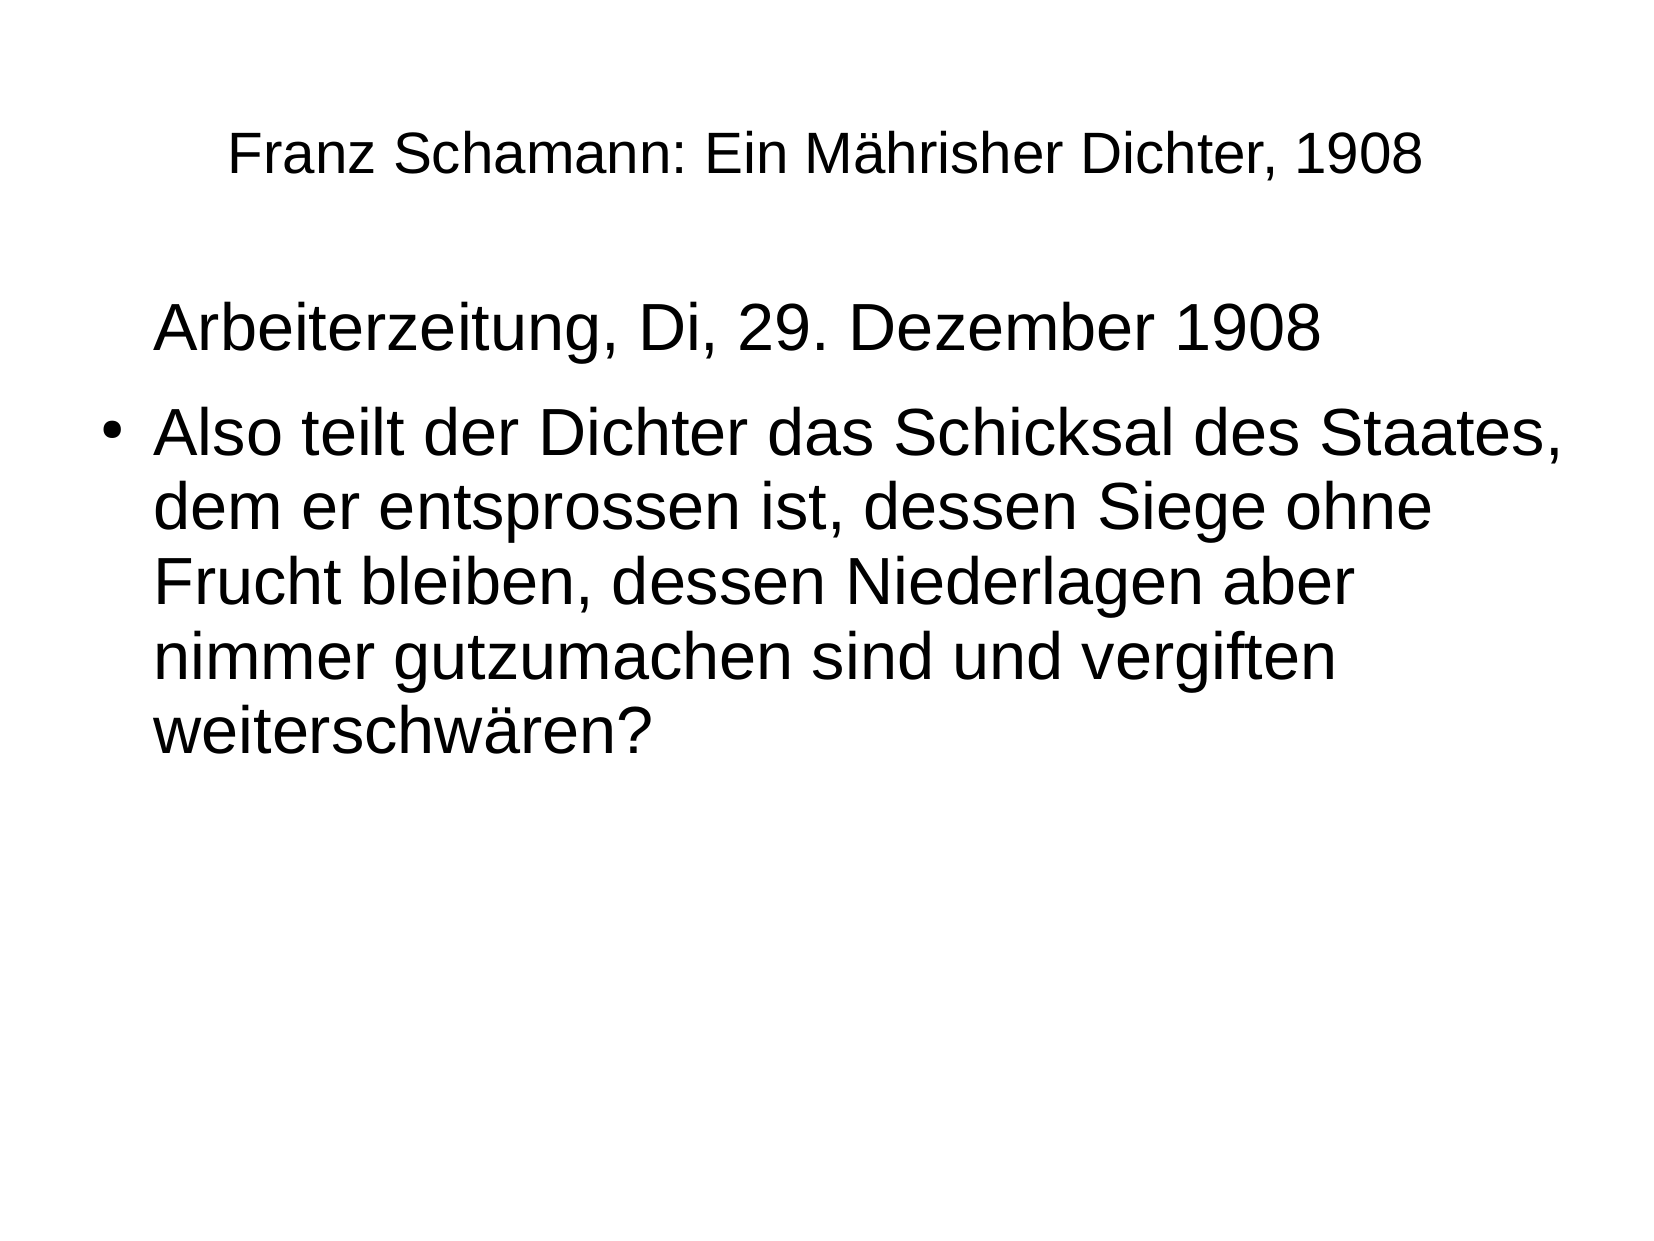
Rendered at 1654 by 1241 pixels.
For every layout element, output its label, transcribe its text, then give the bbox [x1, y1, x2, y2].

title Franz Schamann: Ein Mährisher Dichter, 1908 [82, 49, 1571, 257]
list Arbeiterzeitung, Di, 29. Dezember 1908 Also teilt der Dichter das Schicksal des Staates, dem er entsprossen ist, dessen Siege ohne Frucht bleiben, dessen Niederlagen aber nimmer gutzumachen sind und vergiften weiterschwären? [82, 290, 1571, 1010]
